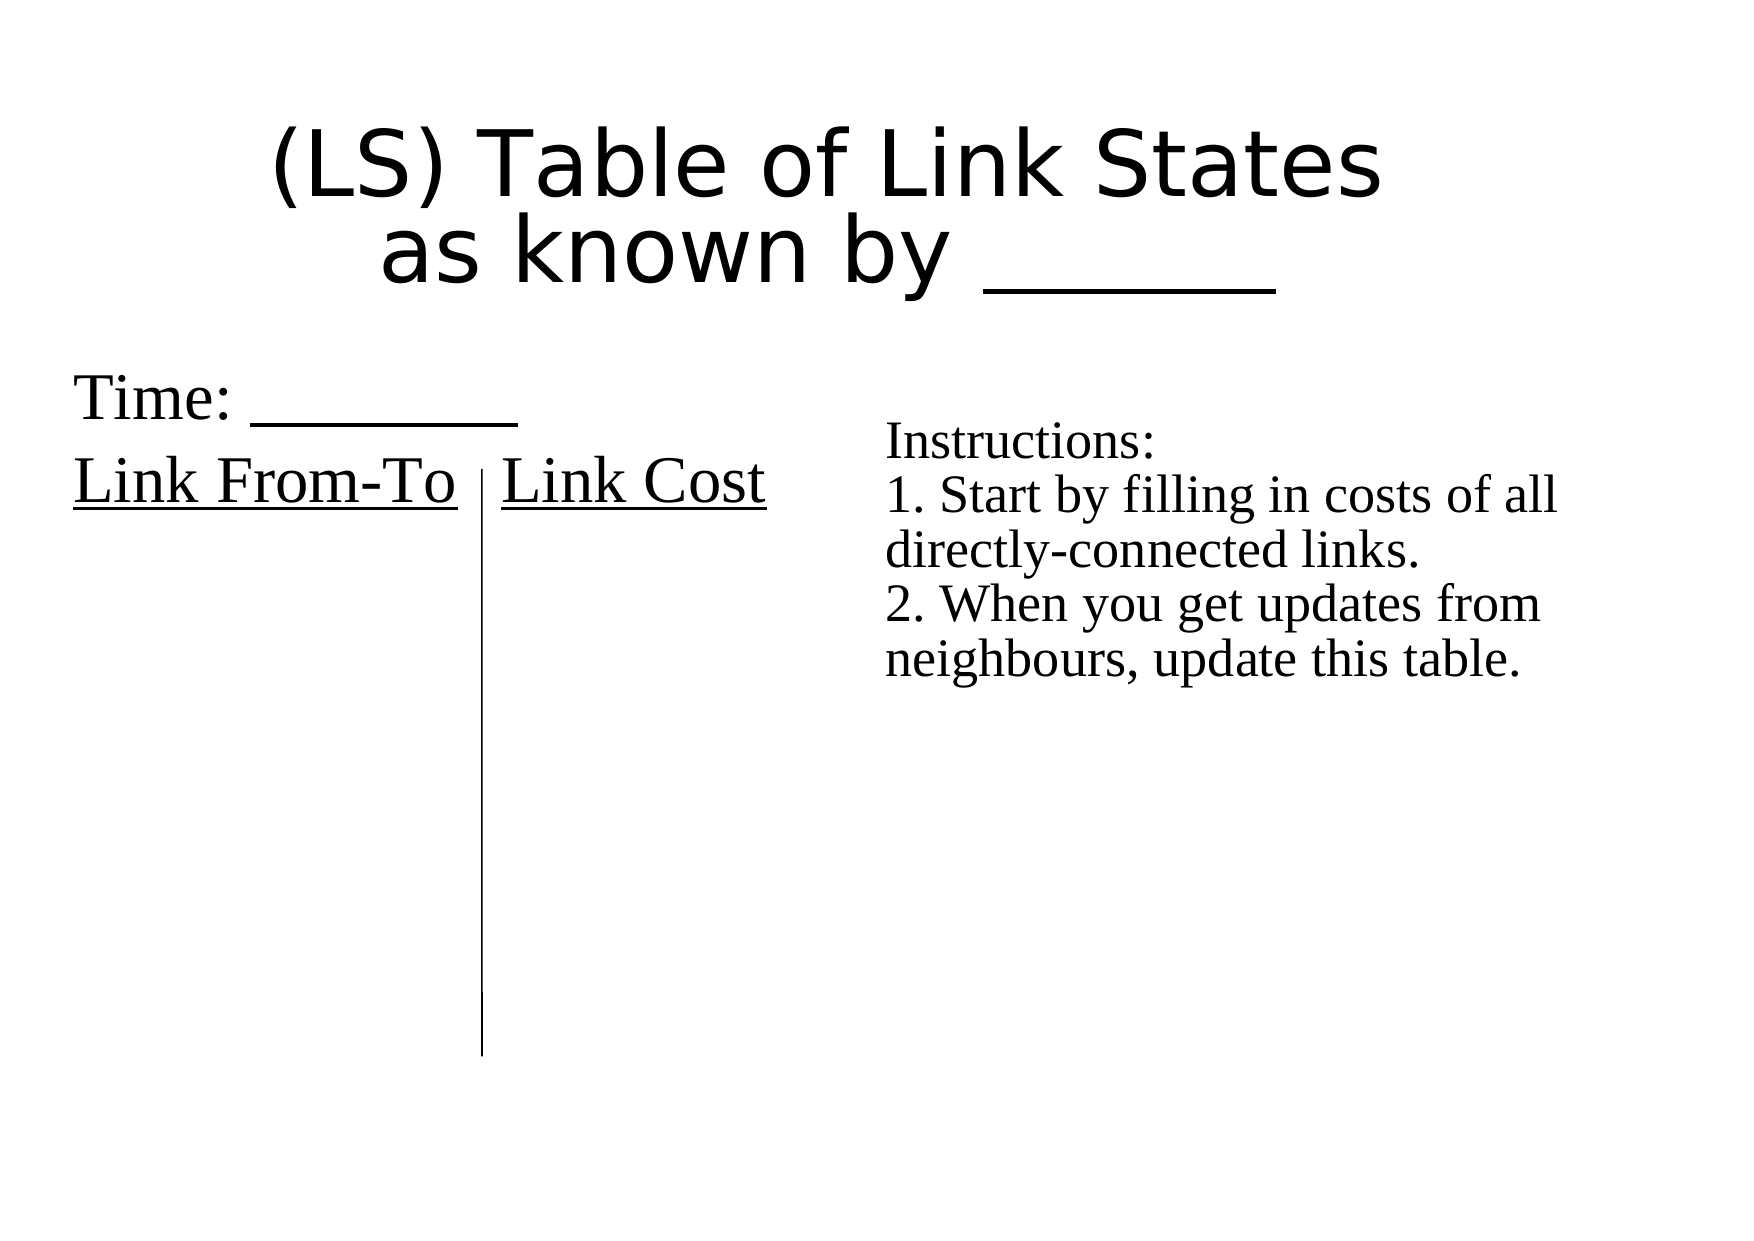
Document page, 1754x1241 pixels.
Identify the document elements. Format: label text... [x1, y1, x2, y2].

title (LS) Table of Link States as known by [123, 90, 1530, 337]
text_box Time: Link From-To Link Cost [58, 357, 1465, 1103]
text_box Instructions: 1. Start by filling in costs of all directly-connected links. 2. When you get updates from neighbours, update this table. [885, 414, 1654, 744]
